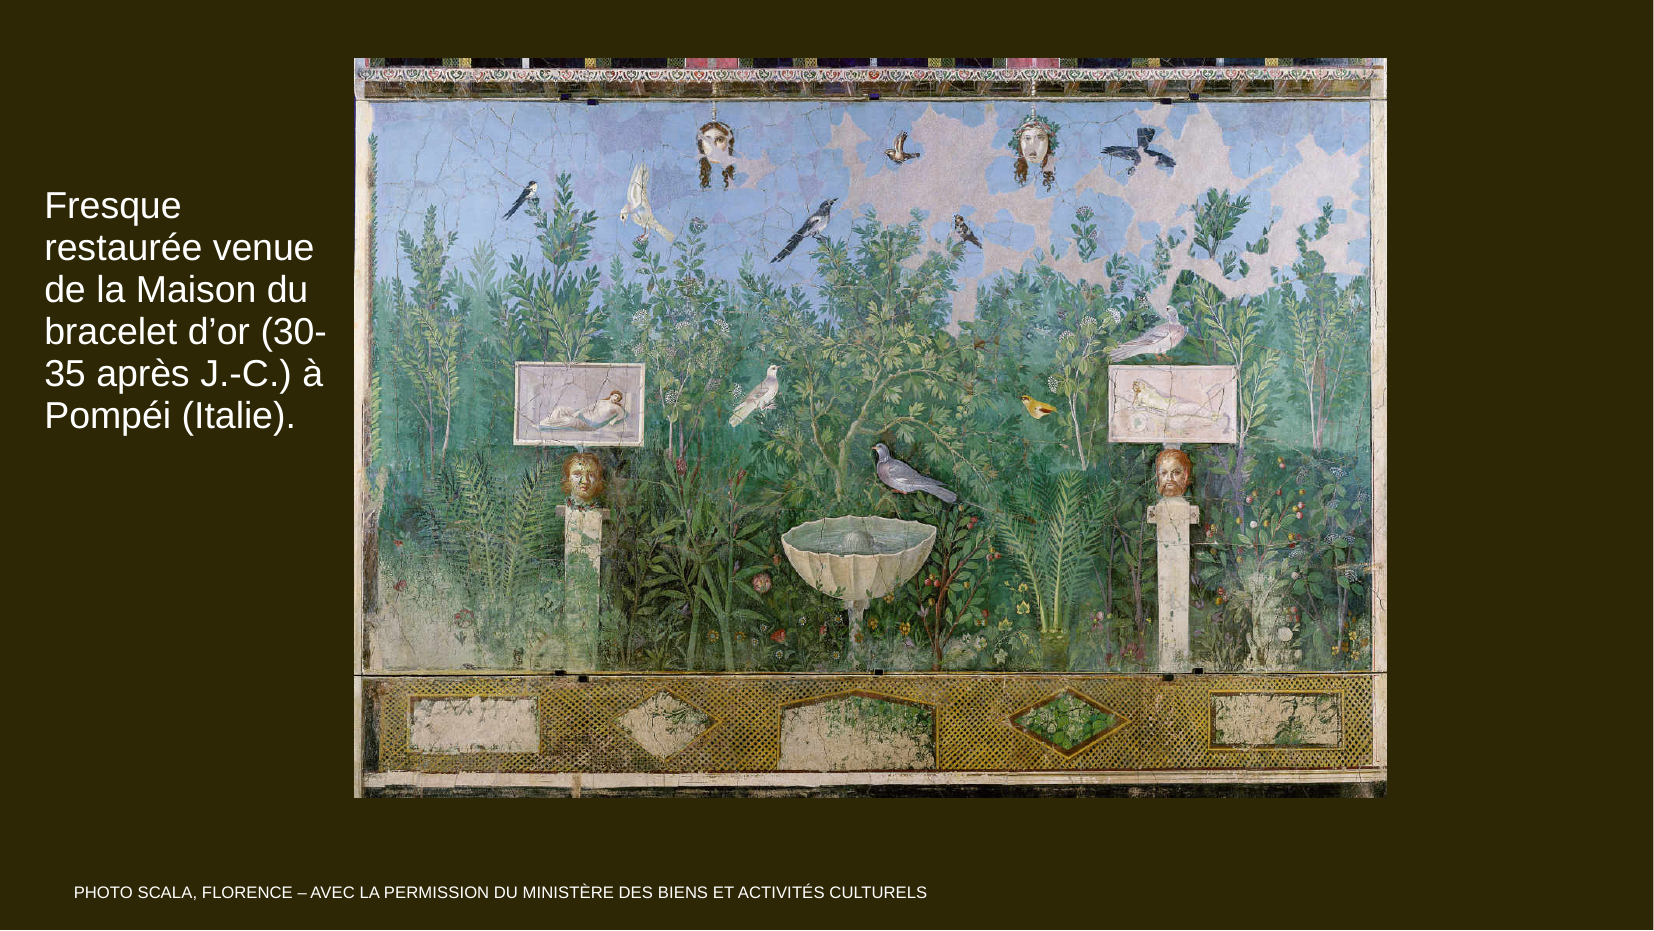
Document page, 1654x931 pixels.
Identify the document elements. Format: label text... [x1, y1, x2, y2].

text_box Fresque restaurée venue de la Maison du bracelet d’or (30-35 après J.-C.) à Pompéi (Italie). [29, 177, 354, 738]
picture [354, 58, 1387, 798]
text_box PHOTO SCALA, FLORENCE – AVEC LA PERMISSION DU MINISTÈRE DES BIENS ET ACTIVITÉS CULTURELS [59, 875, 1329, 916]
